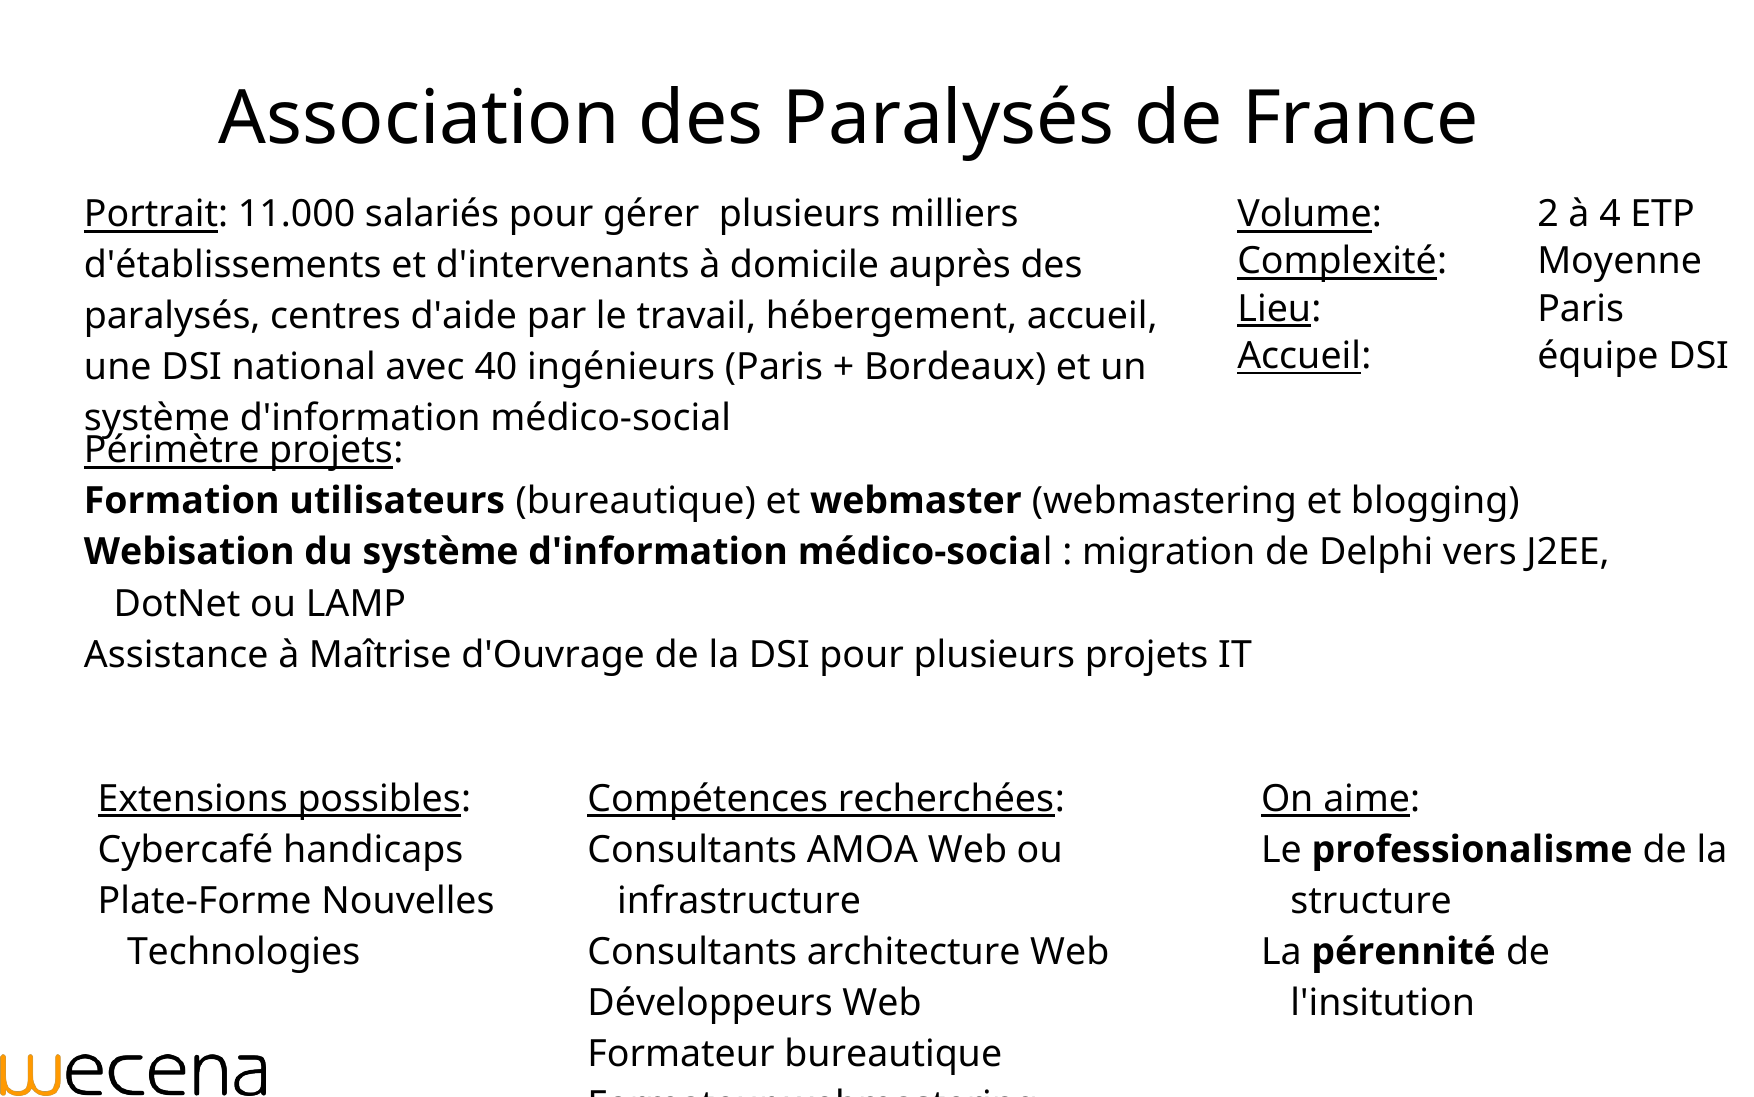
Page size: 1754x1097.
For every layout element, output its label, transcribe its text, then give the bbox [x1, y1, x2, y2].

text_box On aime: Le professionalisme de la structure La pérennité de l'insitution [1246, 764, 1750, 1004]
text_box Lieu: Paris [1241, 287, 1629, 321]
text_box Portrait: 11.000 salariés pour gérer plusieurs milliers d'établissements et d'intervenants à domicile auprès des paralysés, centres d'aide par le travail, hébergement, accueil, une DSI national avec 40 ingénieurs (Paris + Bordeaux) et un système d'information médico-social [69, 179, 1241, 387]
text_box Compétences recherchées: Consultants AMOA Web ou infrastructure Consultants architecture Web Développeurs Web Formateur bureautique Formateur webmastering [572, 764, 1149, 1094]
text_box Volume: 2 à 4 ETP [1222, 179, 1707, 239]
text_box Complexité: Moyenne [1222, 239, 1699, 287]
title Association des Paralysés de France [103, 51, 1595, 178]
text_box Extensions possibles: Cybercafé handicaps Plate-Forme Nouvelles Technologies [82, 764, 532, 959]
text_box Périmètre projets: Formation utilisateurs (bureautique) et webmaster (webmastering et blogging) Webisation du système d'information médico-social : migration de Delphi vers J2EE, DotNet ou LAMP Assistance à Maîtrise d'Ouvrage de la DSI pour plusieurs projets IT [69, 415, 1684, 739]
picture [0, 1054, 266, 1097]
text_box Accueil: équipe DSI [1241, 321, 1727, 381]
